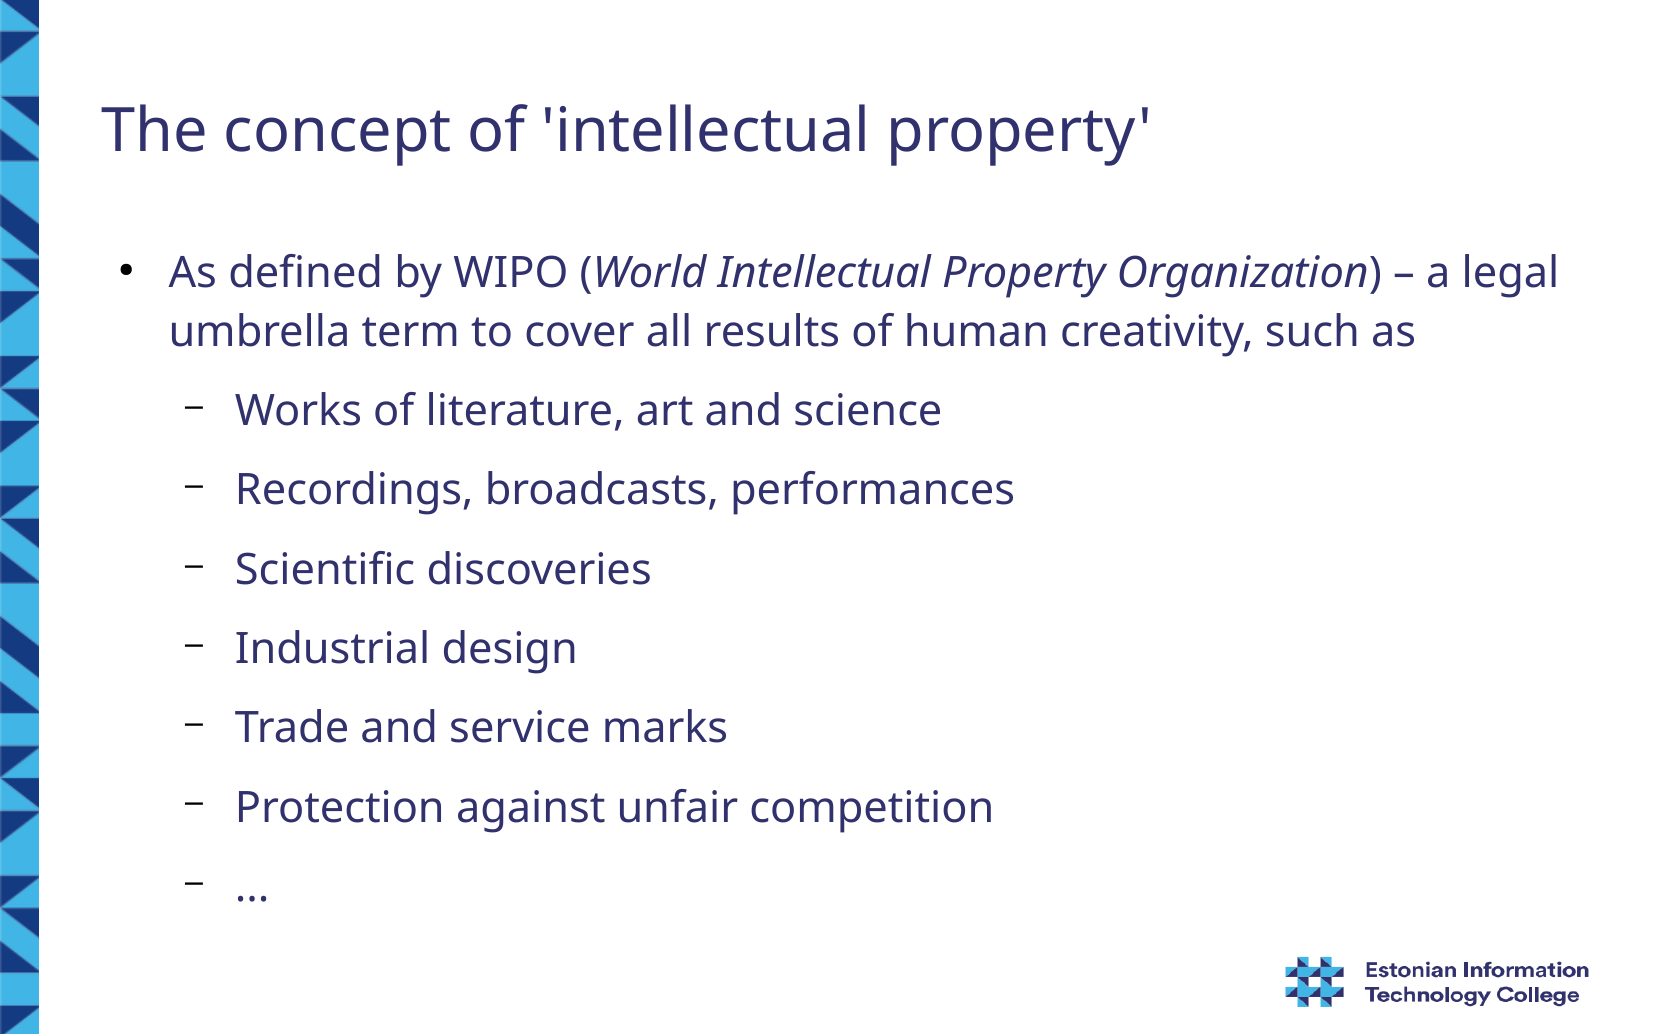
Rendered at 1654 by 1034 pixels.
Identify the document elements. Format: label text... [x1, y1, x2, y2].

title The concept of 'intellectual property' [101, 41, 1224, 214]
list As defined by WIPO (World Intellectual Property Organization) – a legal umbrella term to cover all results of human creativity, such as Works of literature, art and science Recordings, broadcasts, performances Scientific discoveries Industrial design Trade and service marks Protection against unfair competition ... [101, 241, 1591, 924]
